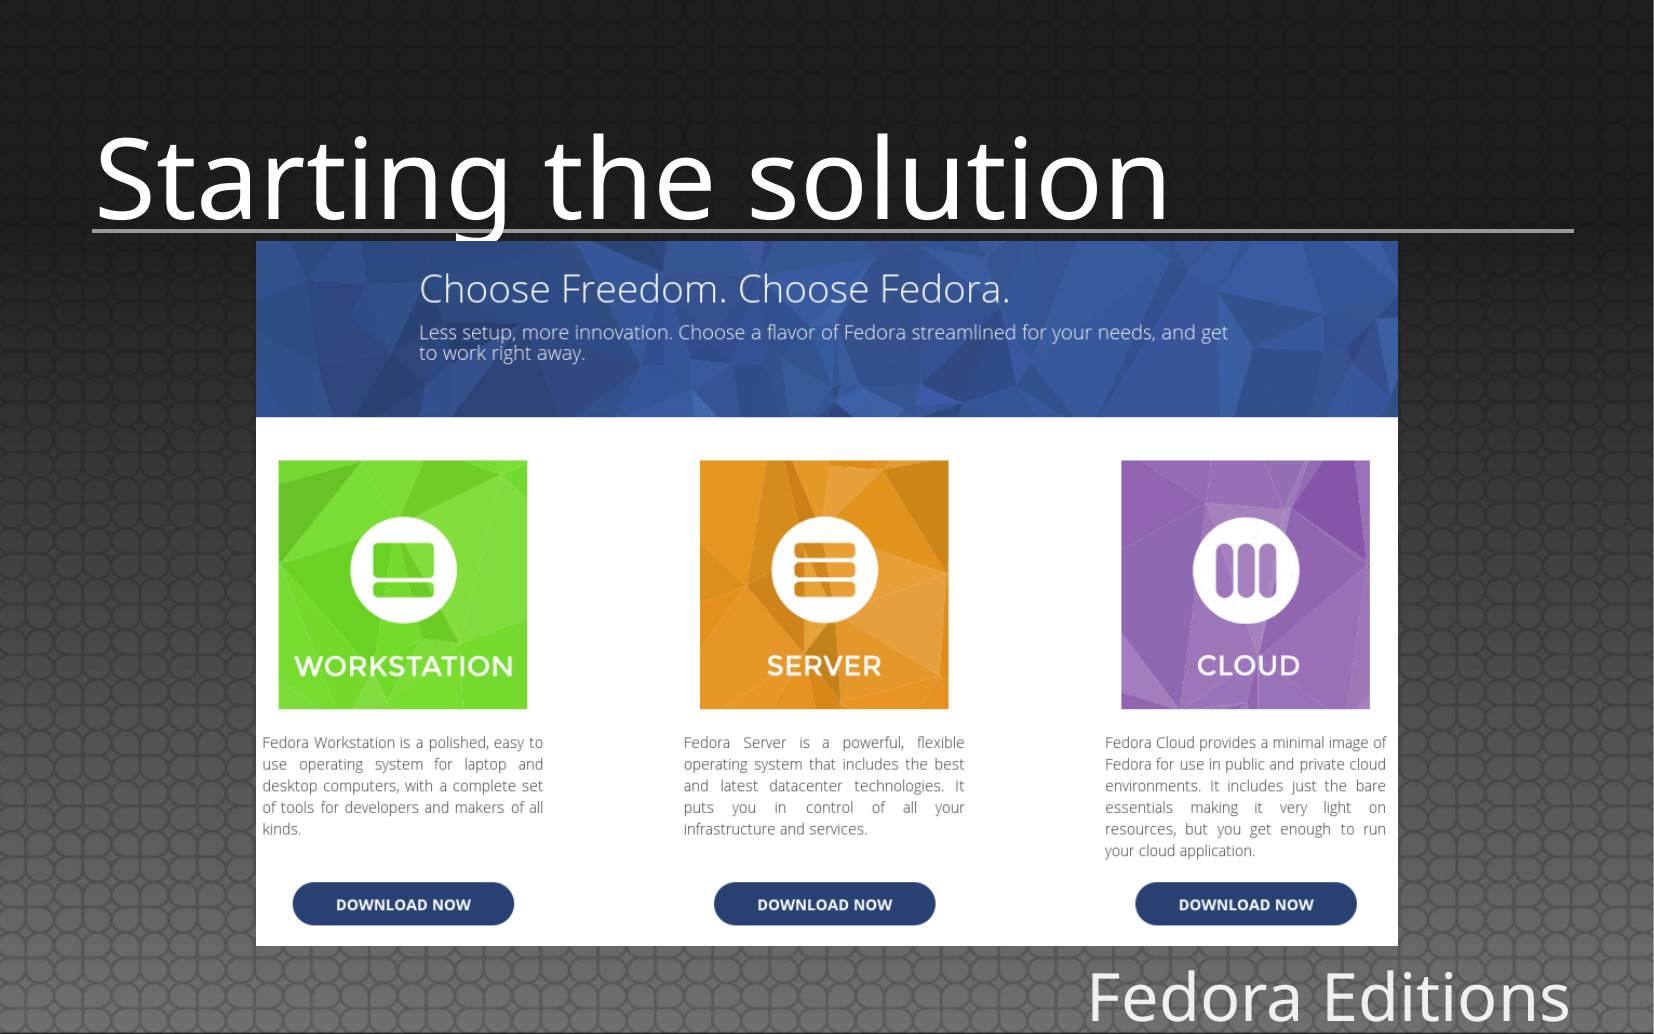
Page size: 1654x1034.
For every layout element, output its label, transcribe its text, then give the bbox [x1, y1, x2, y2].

list Fedora Editions [105, 853, 1573, 1034]
title Starting the solution [94, 100, 1426, 251]
picture [0, 0, 1654, 1034]
